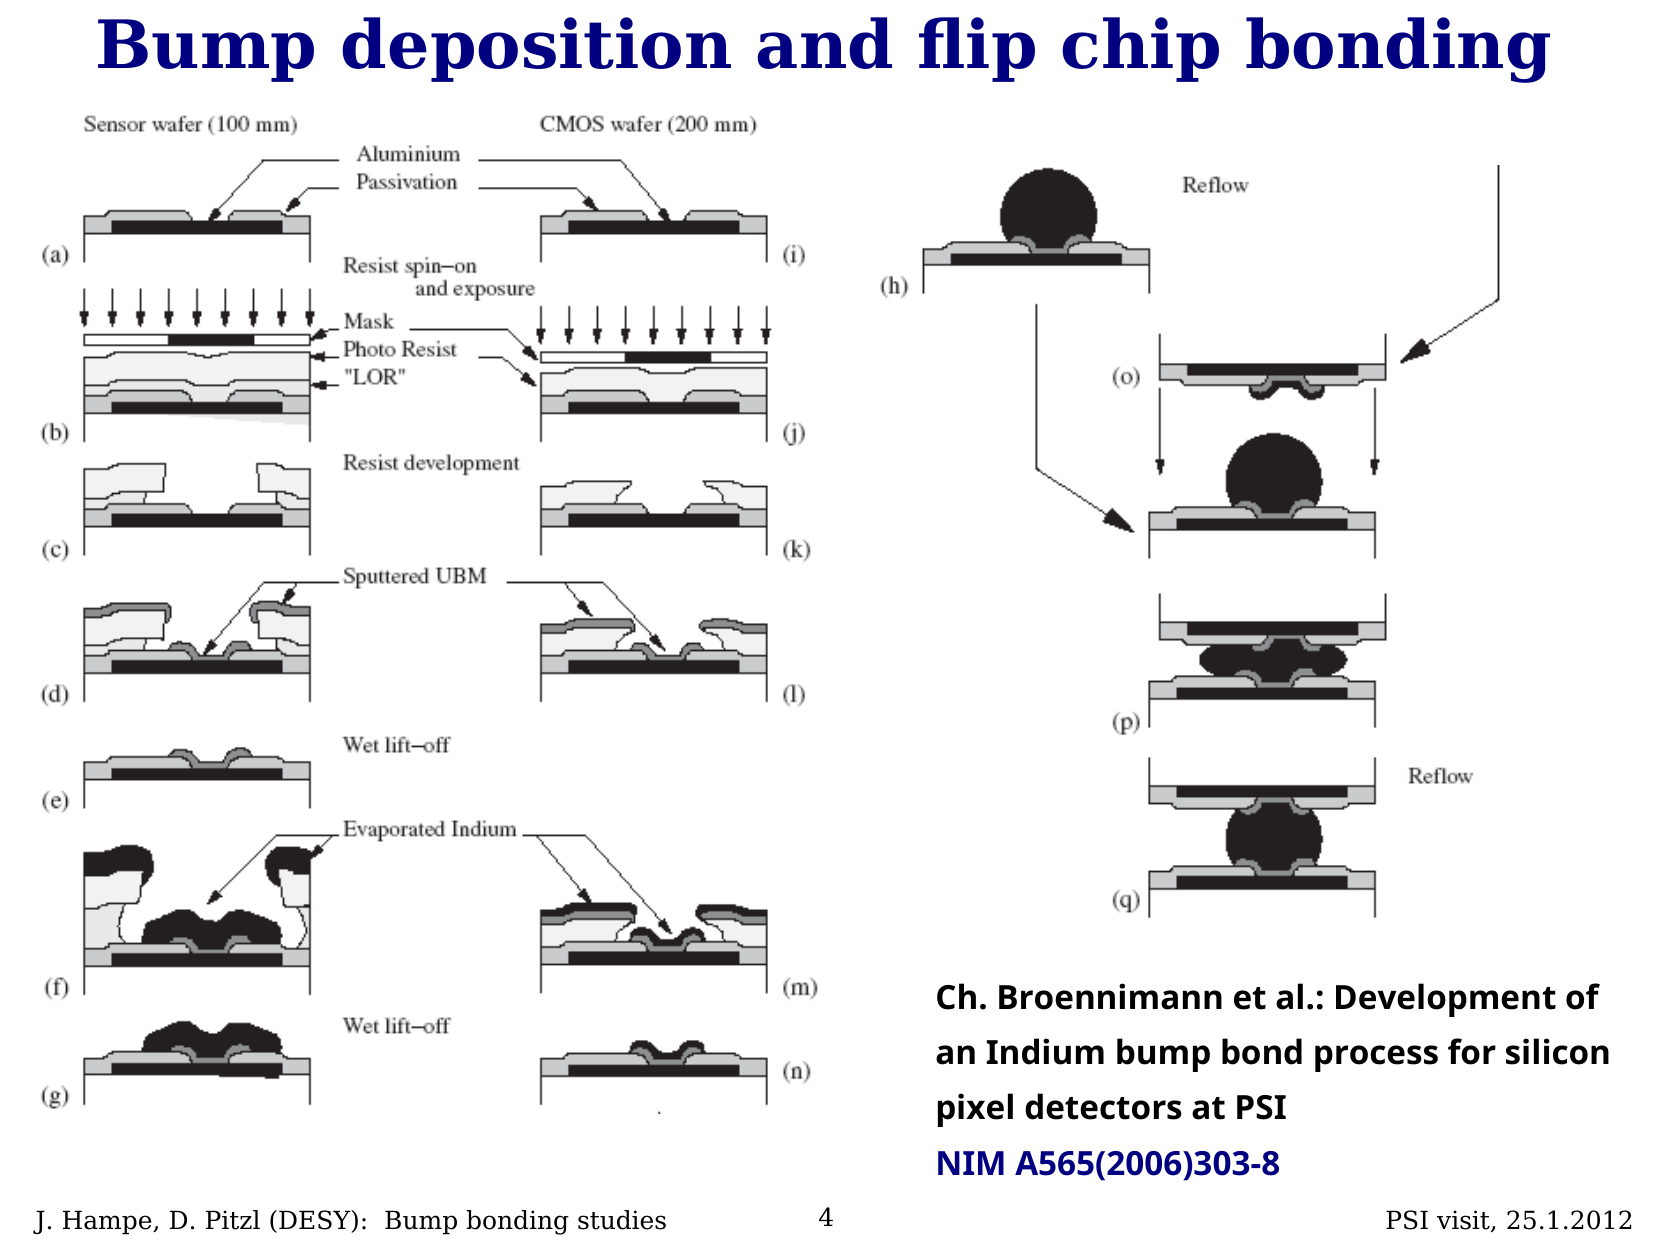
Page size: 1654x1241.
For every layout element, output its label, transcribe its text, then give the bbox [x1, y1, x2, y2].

title Bump deposition and flip chip bonding [74, 5, 1575, 85]
picture [29, 104, 828, 1114]
picture [863, 165, 1565, 932]
text_box Ch. Broennimann et al.: Development of an Indium bump bond process for silicon pixel detectors at PSI NIM A565(2006)303-8 [935, 964, 1630, 1154]
